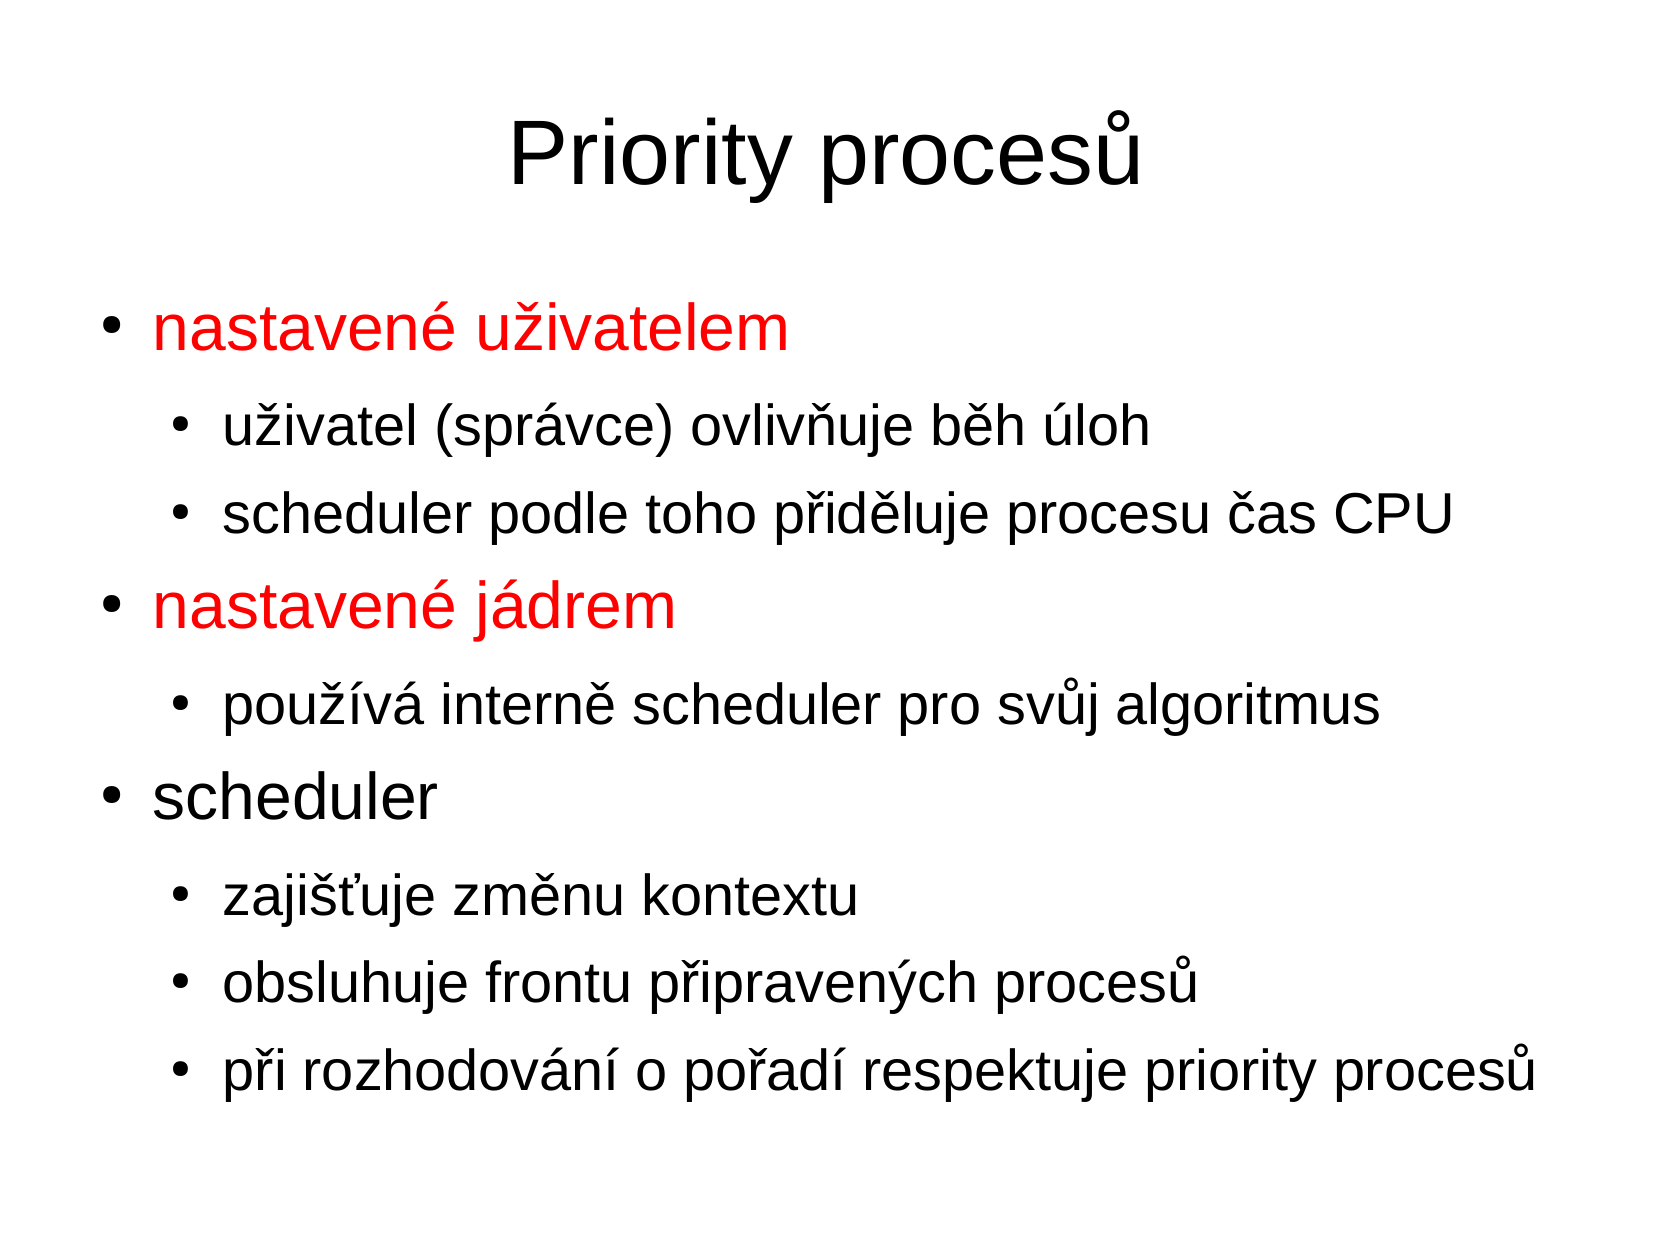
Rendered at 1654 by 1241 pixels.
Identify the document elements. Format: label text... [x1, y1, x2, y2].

list nastavené uživatelem uživatel (správce) ovlivňuje běh úloh scheduler podle toho přiděluje procesu čas CPU nastavené jádrem používá interně scheduler pro svůj algoritmus scheduler zajišťuje změnu kontextu obsluhuje frontu připravených procesů při rozhodování o pořadí respektuje priority procesů [82, 290, 1571, 1110]
title Priority procesů [82, 56, 1571, 250]
